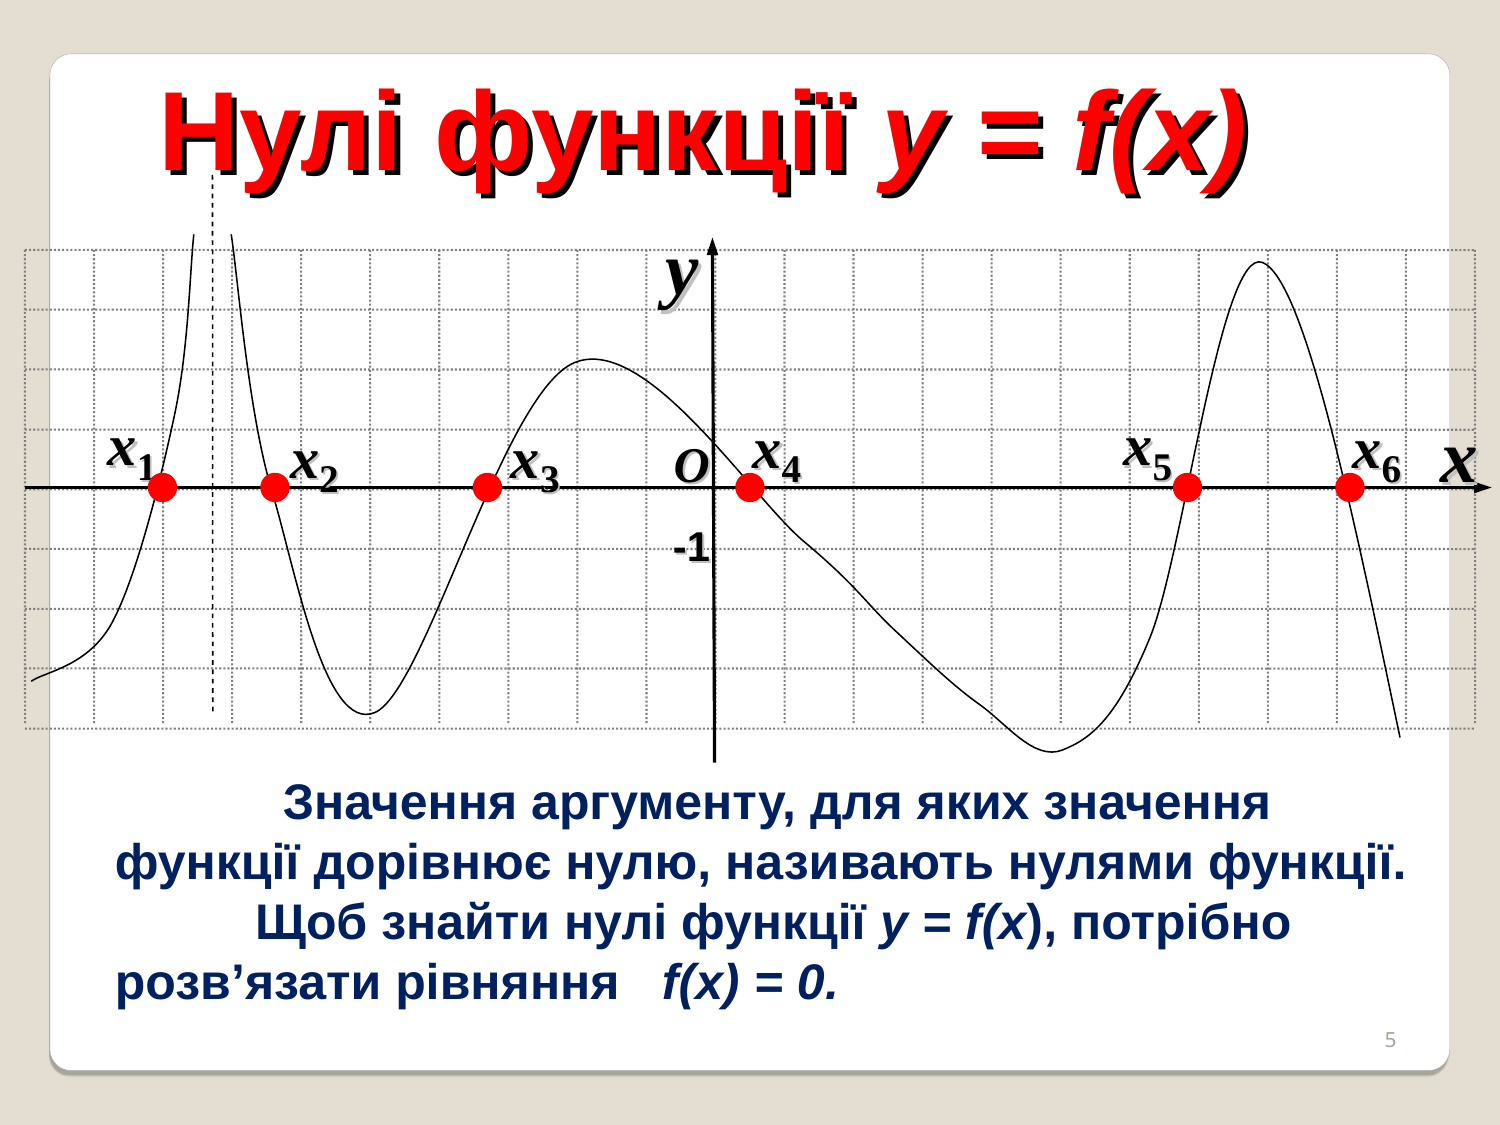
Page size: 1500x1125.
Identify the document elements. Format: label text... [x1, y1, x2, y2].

text_box [149, 474, 175, 500]
text_box [262, 474, 288, 500]
text_box [474, 474, 500, 500]
text_box x1 [92, 399, 172, 486]
text_box x4 [737, 402, 817, 488]
text_box y [650, 212, 714, 318]
text_box x5 [1108, 399, 1188, 486]
text_box x [1425, 399, 1493, 506]
text_box O [699, 425, 725, 453]
text_box x6 [1337, 402, 1417, 488]
text_box [1174, 474, 1201, 500]
text_box Значення аргументу, для яких значення функції дорівнює нулю, називають нулями функції. Щоб знайти нулі функції y = f(x), потрібно розв’язати рівняння f(x) = 0. [99, 762, 1438, 1021]
text_box [737, 474, 763, 500]
text_box [1369, 1002, 1445, 1063]
text_box x3 [495, 412, 576, 498]
text_box O [658, 425, 725, 501]
text_box -1 [657, 512, 726, 578]
text_box Нулі функції y = f(x) [143, 50, 1325, 200]
text_box [1337, 474, 1363, 500]
text_box x2 [275, 412, 355, 498]
